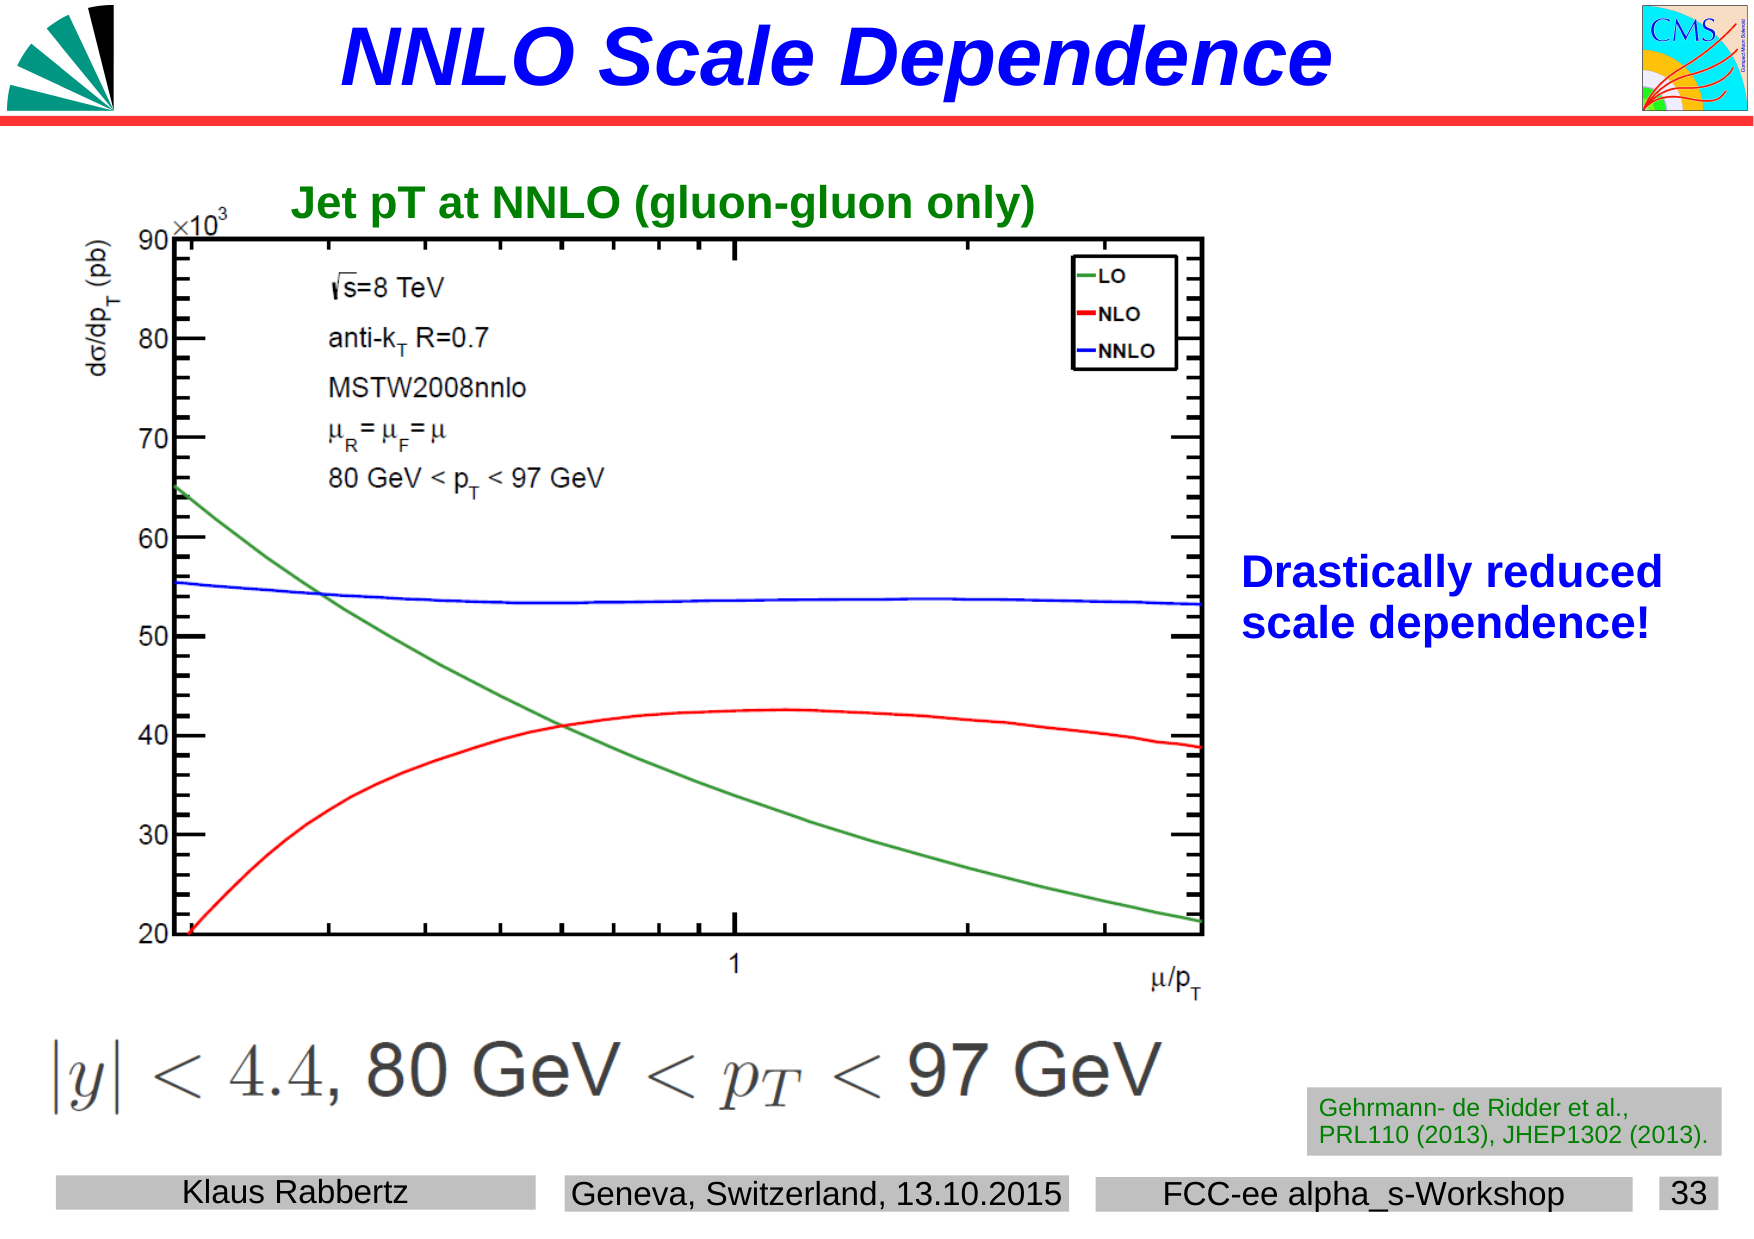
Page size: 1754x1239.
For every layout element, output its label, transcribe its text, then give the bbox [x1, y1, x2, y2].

text_box Jet pT at NNLO (gluon-gluon only) [278, 171, 1048, 235]
text_box Gehrmann- de Ridder et al., PRL110 (2013), JHEP1302 (2013). [1307, 1087, 1720, 1156]
picture [7, 5, 114, 112]
picture [29, 201, 1220, 1129]
picture [1642, 5, 1748, 111]
title NNLO Scale Dependence [129, 0, 1545, 114]
text_box Drastically reduced scale dependence! [1229, 540, 1676, 655]
